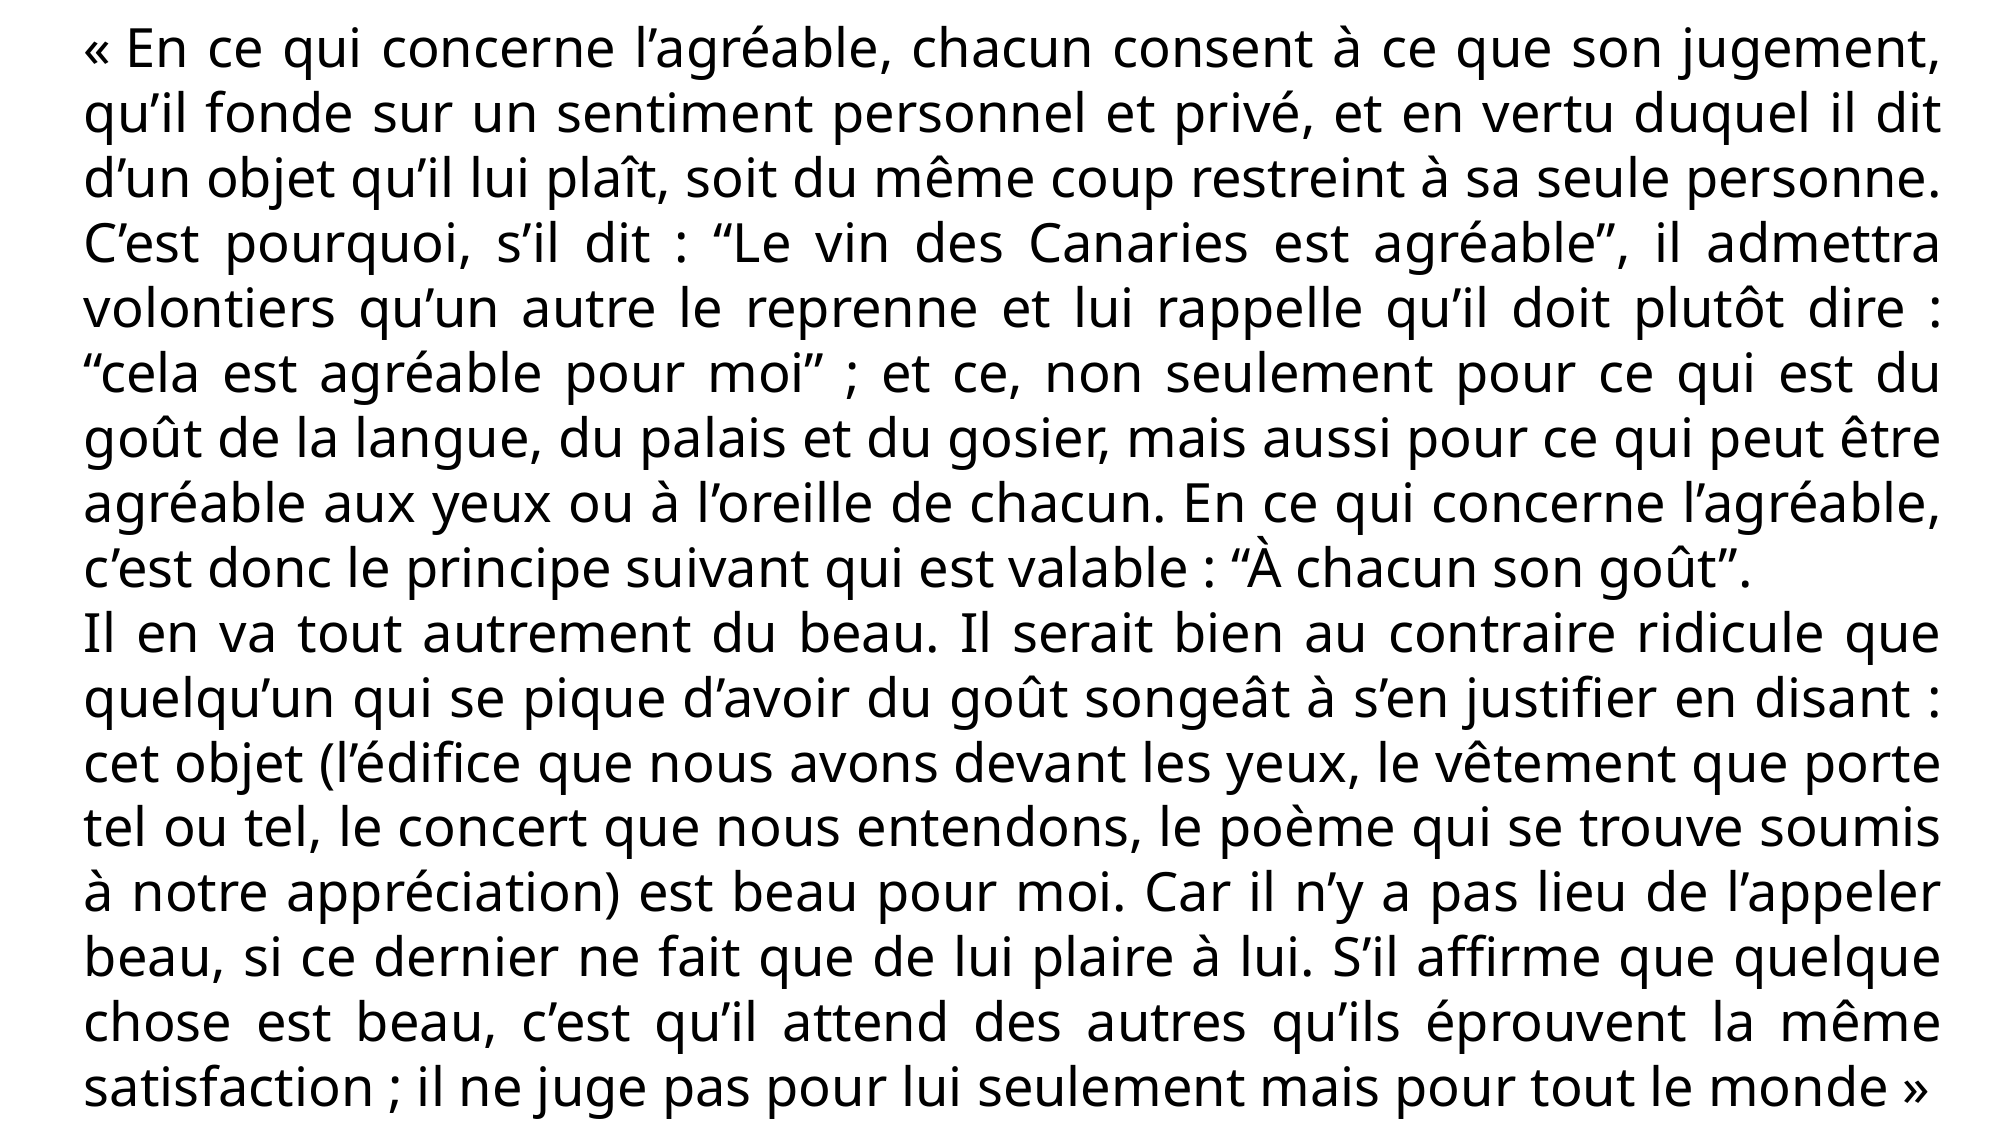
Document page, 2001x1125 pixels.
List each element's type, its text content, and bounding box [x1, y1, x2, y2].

text_box « En ce qui concerne l’agréable, chacun consent à ce que son jugement, qu’il fonde sur un sentiment personnel et privé, et en vertu duquel il dit d’un objet qu’il lui plaît, soit du même coup restreint à sa seule personne. C’est pourquoi, s’il dit : “Le vin des Canaries est agréable”, il admettra volontiers qu’un autre le reprenne et lui rappelle qu’il doit plutôt dire : “cela est agréable pour moi” ; et ce, non seulement pour ce qui est du goût de la langue, du palais et du gosier, mais aussi pour ce qui peut être agréable aux yeux ou à l’oreille de chacun. En ce qui concerne l’agréable, c’est donc le principe suivant qui est valable : “À chacun son goût”. Il en va tout autrement du beau. Il serait bien au contraire ridicule que quelqu’un qui se pique d’avoir du goût songeât à s’en justifier en disant : cet objet (l’édifice que nous avons devant les yeux, le vêtement que porte tel ou tel, le concert que nous entendons, le poème qui se trouve soumis à notre appréciation) est beau pour moi. Car il n’y a pas lieu de l’appeler beau, si ce dernier ne fait que de lui plaire à lui. S’il affirme que quelque chose est beau, c’est qu’il attend des autres qu’ils éprouvent la même satisfaction ; il ne juge pas pour lui seulement mais pour tout le monde » [69, 6, 1960, 1125]
